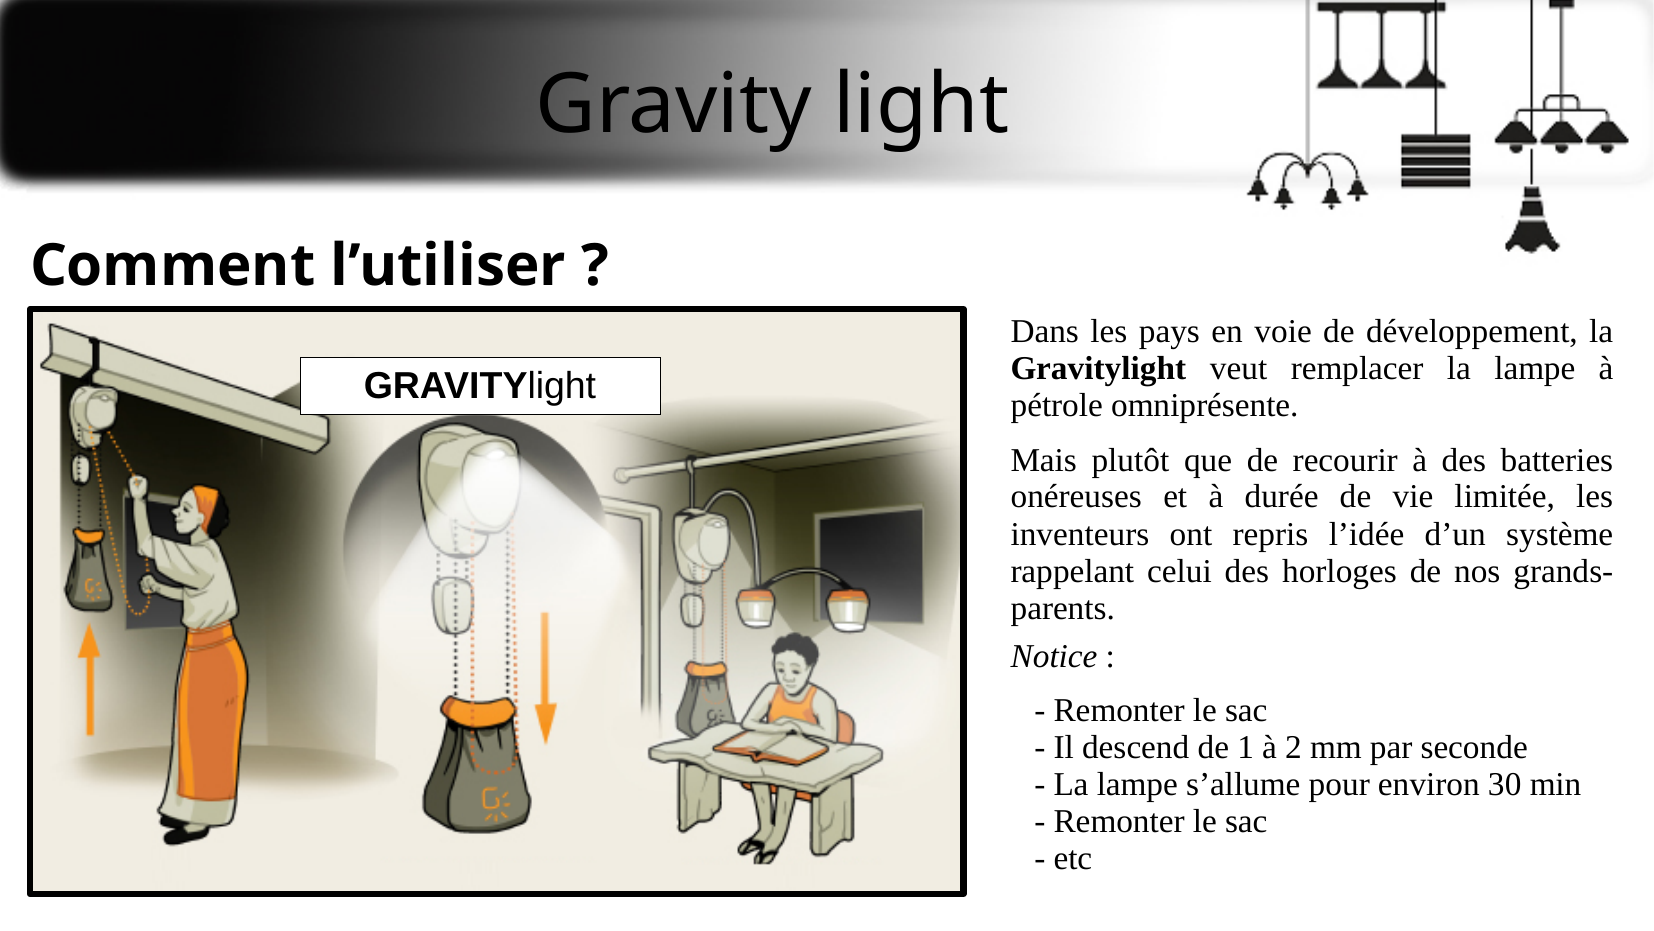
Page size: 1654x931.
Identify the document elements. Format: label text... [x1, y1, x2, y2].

title Comment l’utiliser ? [30, 226, 976, 301]
text_box GRAVITYlight [300, 357, 661, 415]
text_box Gravity light [195, 35, 1351, 166]
text_box Dans les pays en voie de développement, la Gravitylight veut remplacer la lampe à pétrole omniprésente. Mais plutôt que de recourir à des batteries onéreuses et à durée de vie limitée, les inventeurs ont repris l’idée d’un système rappelant celui des horloges de nos grands-parents. Notice : - Remonter le sac - Il descend de 1 à 2 mm par seconde - La lampe s’allume pour environ 30 min - Remonter le sac - etc [984, 305, 1630, 901]
picture [0, 0, 1654, 931]
